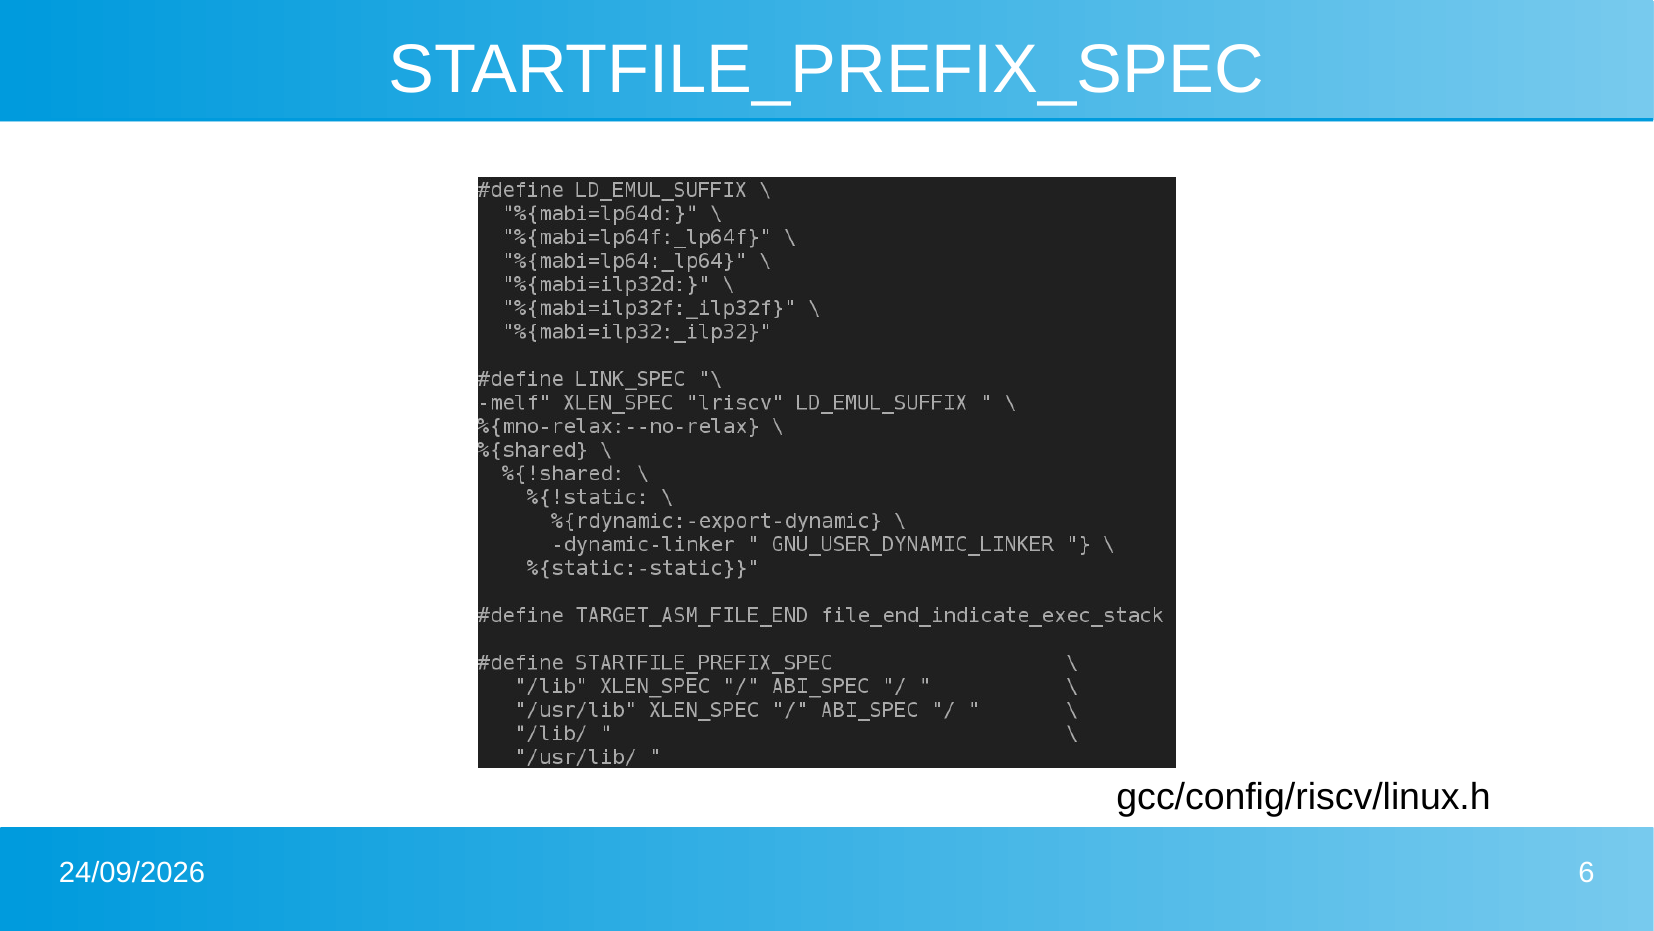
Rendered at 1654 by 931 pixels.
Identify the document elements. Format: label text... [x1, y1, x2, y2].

title STARTFILE_PREFIX_SPEC [59, 29, 1595, 108]
text_box gcc/config/riscv/linux.h [1101, 767, 1506, 825]
picture [478, 177, 1176, 768]
